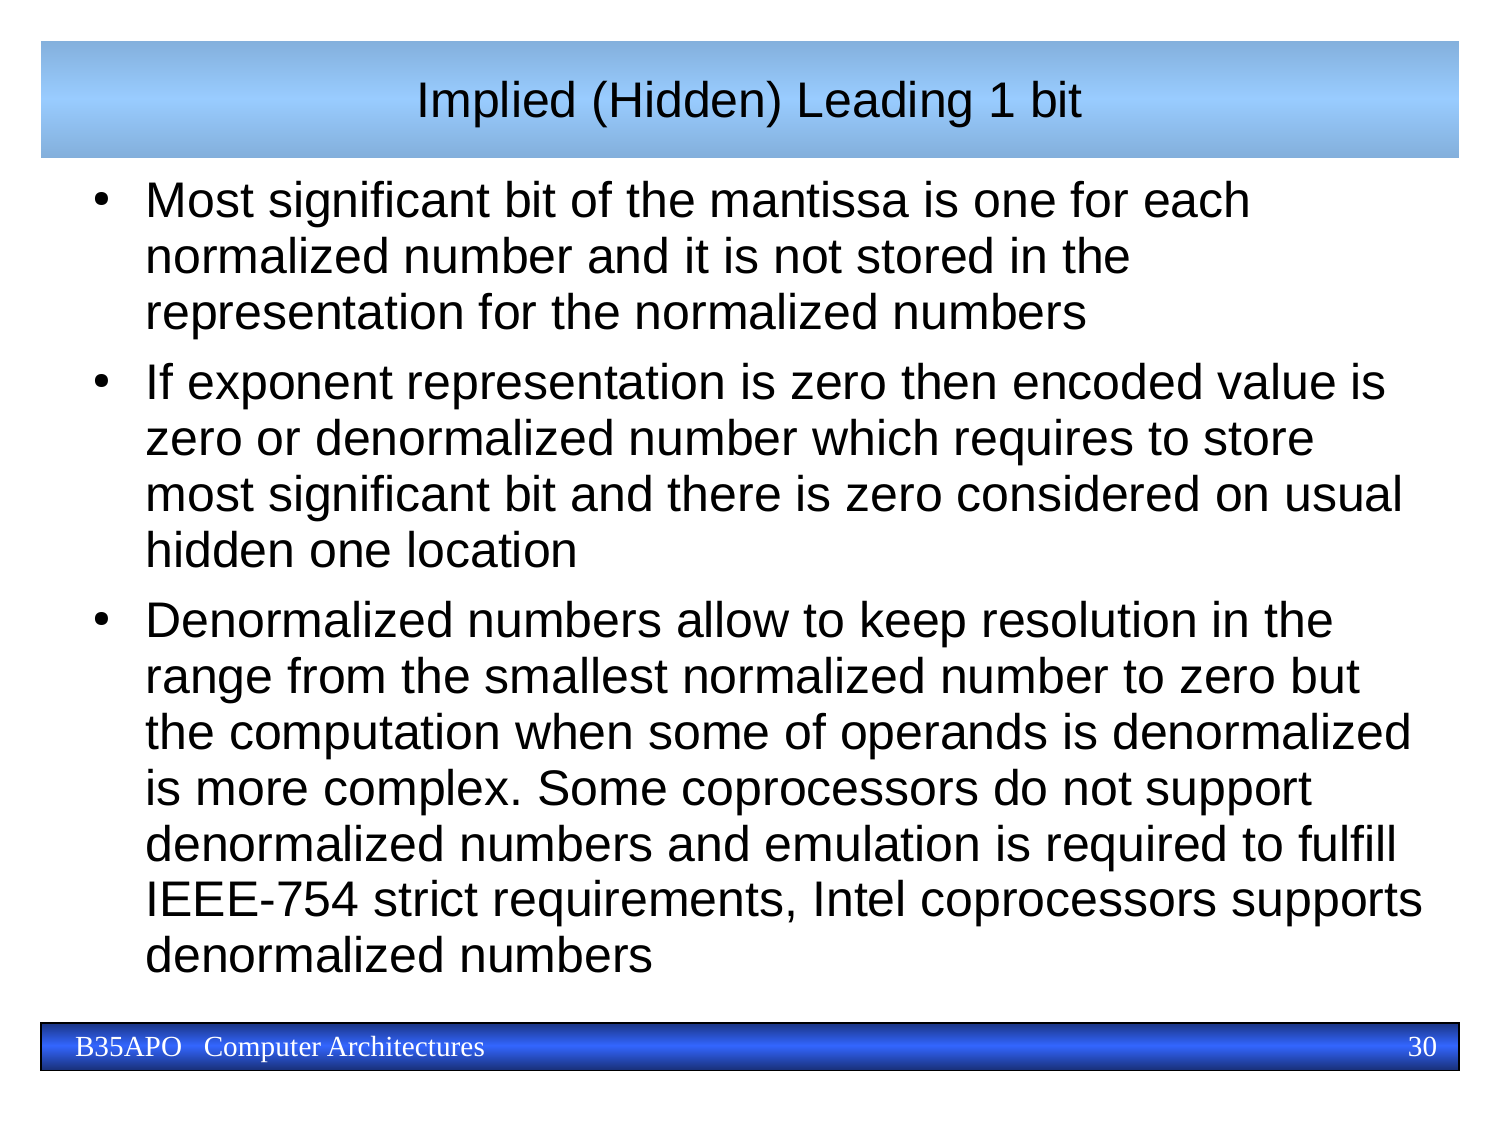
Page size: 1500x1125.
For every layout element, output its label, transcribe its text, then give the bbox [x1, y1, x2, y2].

title Implied (Hidden) Leading 1 bit [41, 41, 1459, 158]
list Most significant bit of the mantissa is one for each normalized number and it is not stored in the representation for the normalized numbers If exponent representation is zero then encoded value is zero or denormalized number which requires to store most significant bit and there is zero considered on usual hidden one location Denormalized numbers allow to keep resolution in the range from the smallest normalized number to zero but the computation when some of operands is denormalized is more complex. Some coprocessors do not support denormalized numbers and emulation is required to fulfill IEEE-754 strict requirements, Intel coprocessors supports denormalized numbers [75, 172, 1426, 988]
